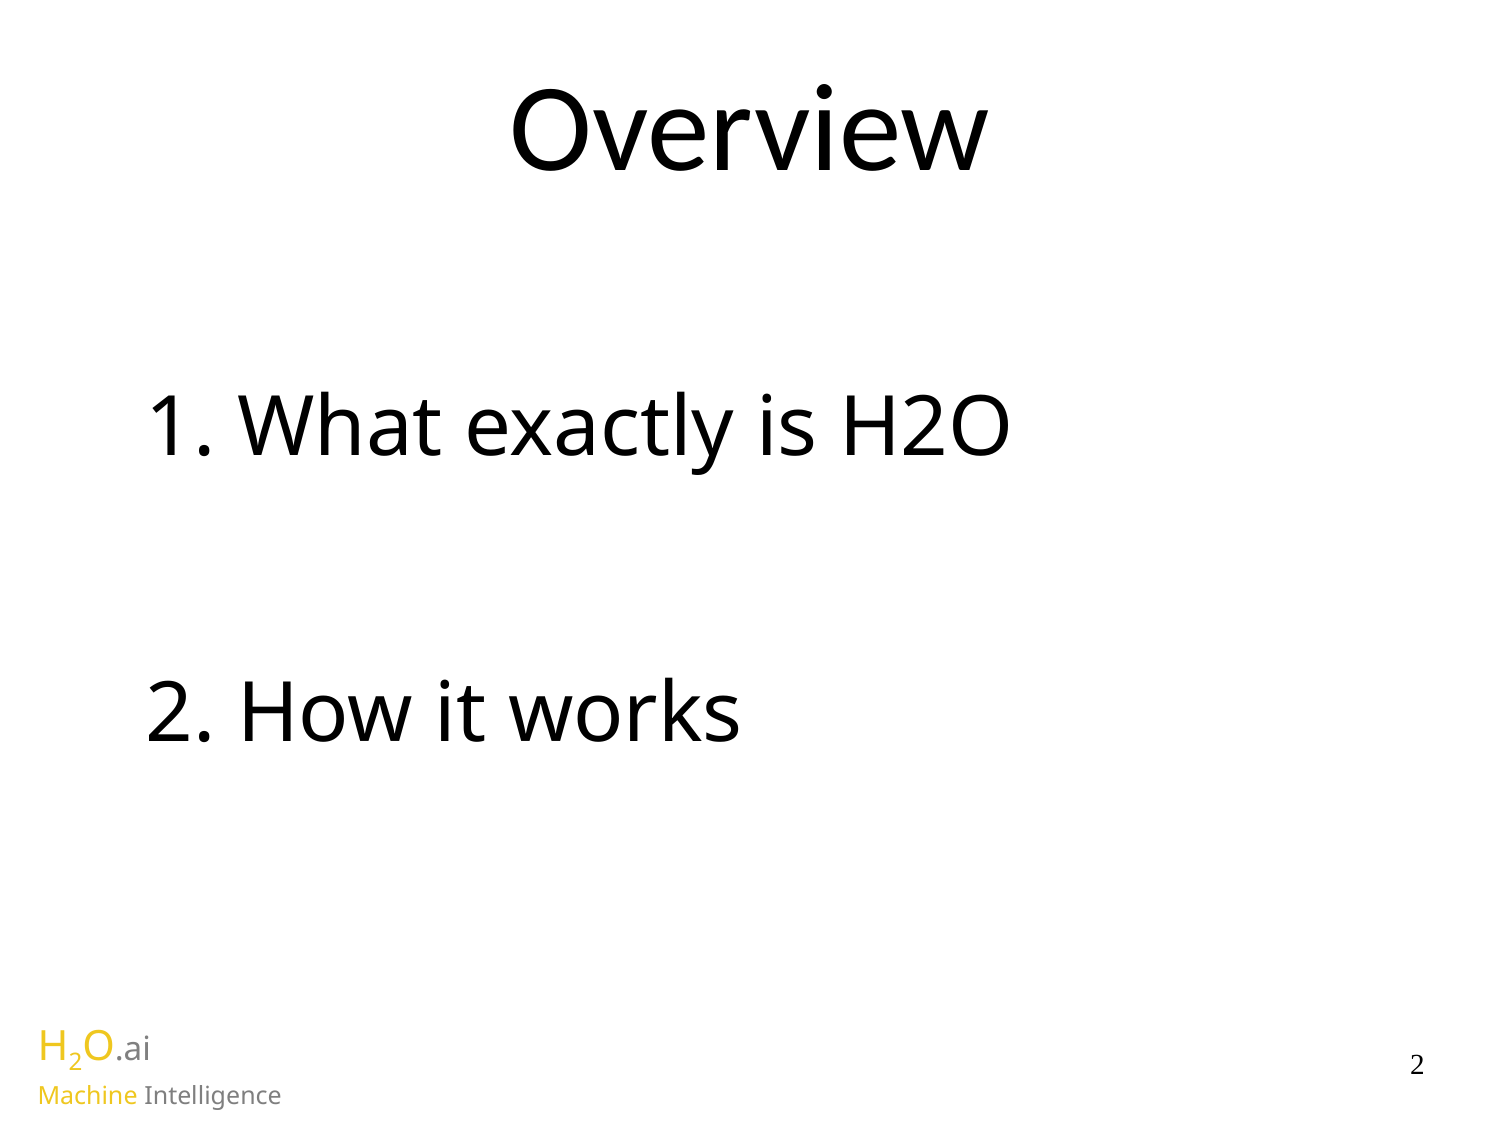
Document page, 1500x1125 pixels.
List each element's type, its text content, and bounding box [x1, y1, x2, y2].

list 1. What exactly is H2O 2. How it works [75, 262, 1425, 1125]
title Overview [75, 15, 1425, 262]
